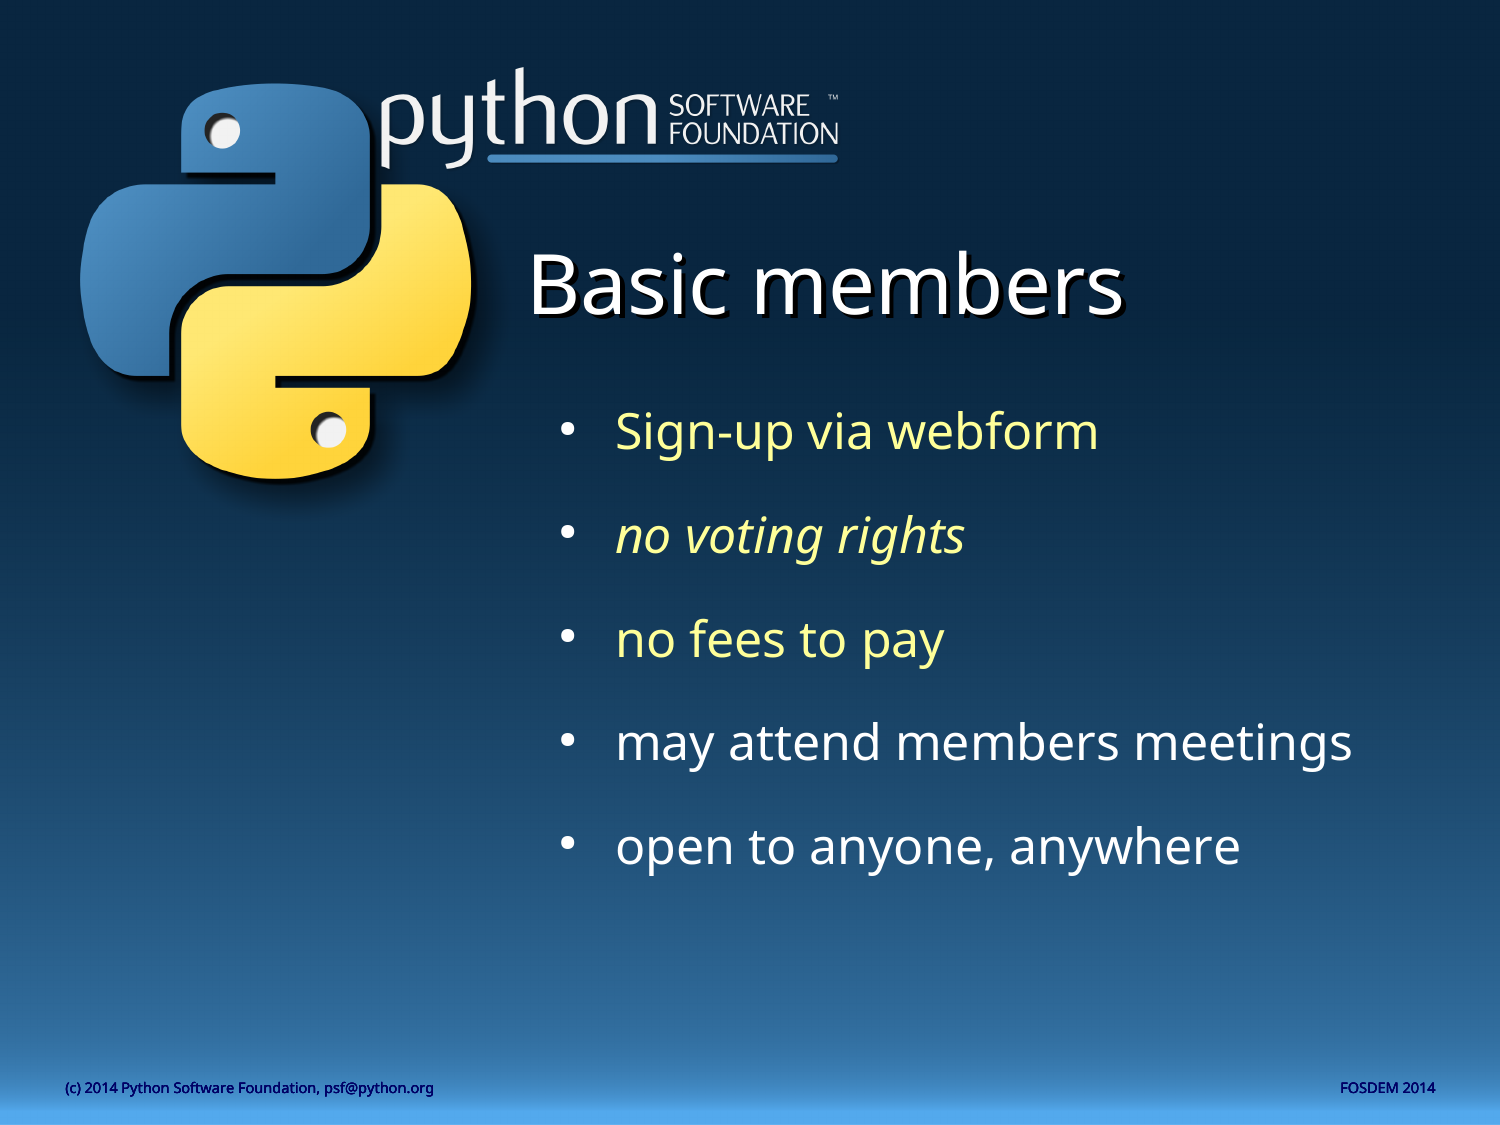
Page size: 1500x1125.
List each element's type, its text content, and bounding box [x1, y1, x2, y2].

title Basic members [512, 185, 1388, 377]
list Sign-up via webform no voting rights no fees to pay may attend members meetings open to anyone, anywhere [544, 392, 1388, 1006]
picture [0, 0, 1500, 1125]
text_box (c) 2014 Python Software Foundation, psf@python.org FOSDEM 2014 [65, 1078, 1436, 1099]
